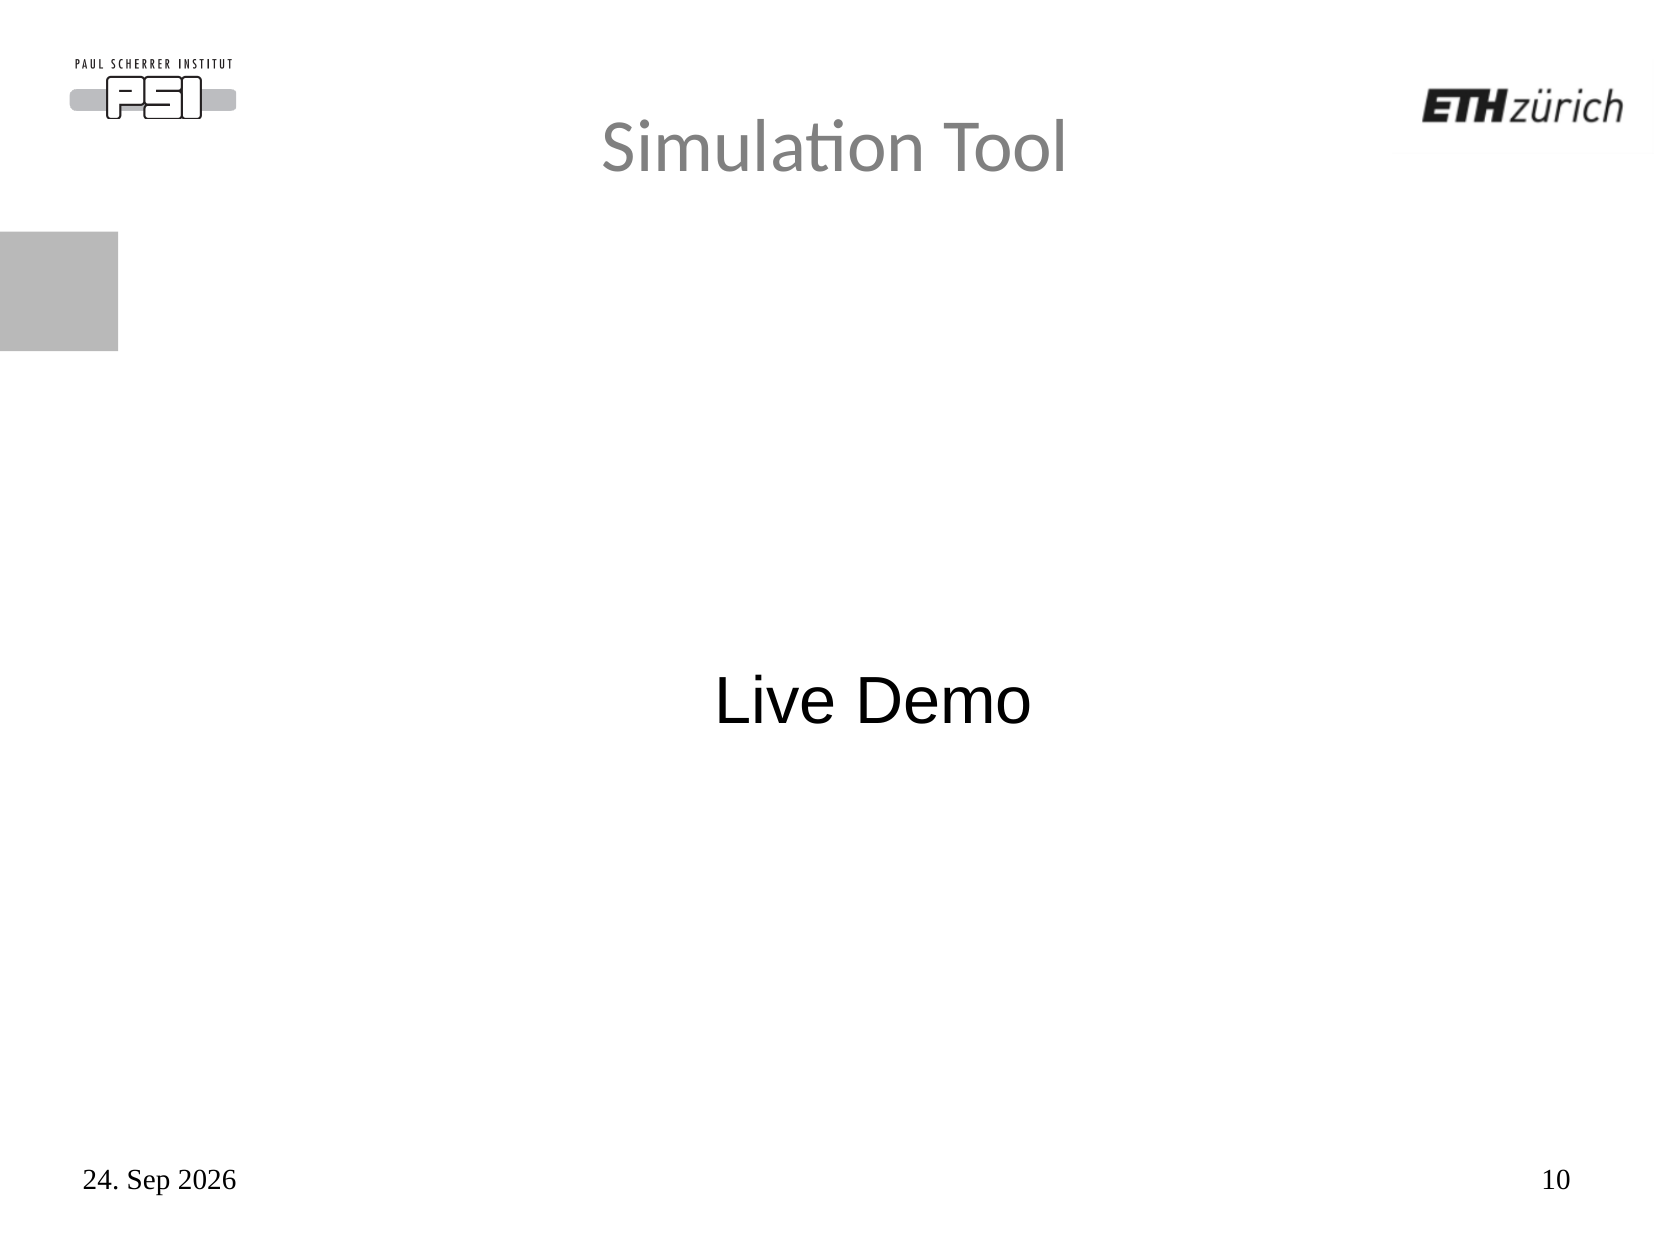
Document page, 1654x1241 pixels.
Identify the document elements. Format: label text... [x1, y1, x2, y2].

title Simulation Tool [265, 49, 1406, 257]
subtitle Live Demo [177, 278, 1571, 1123]
picture [1406, 59, 1654, 154]
